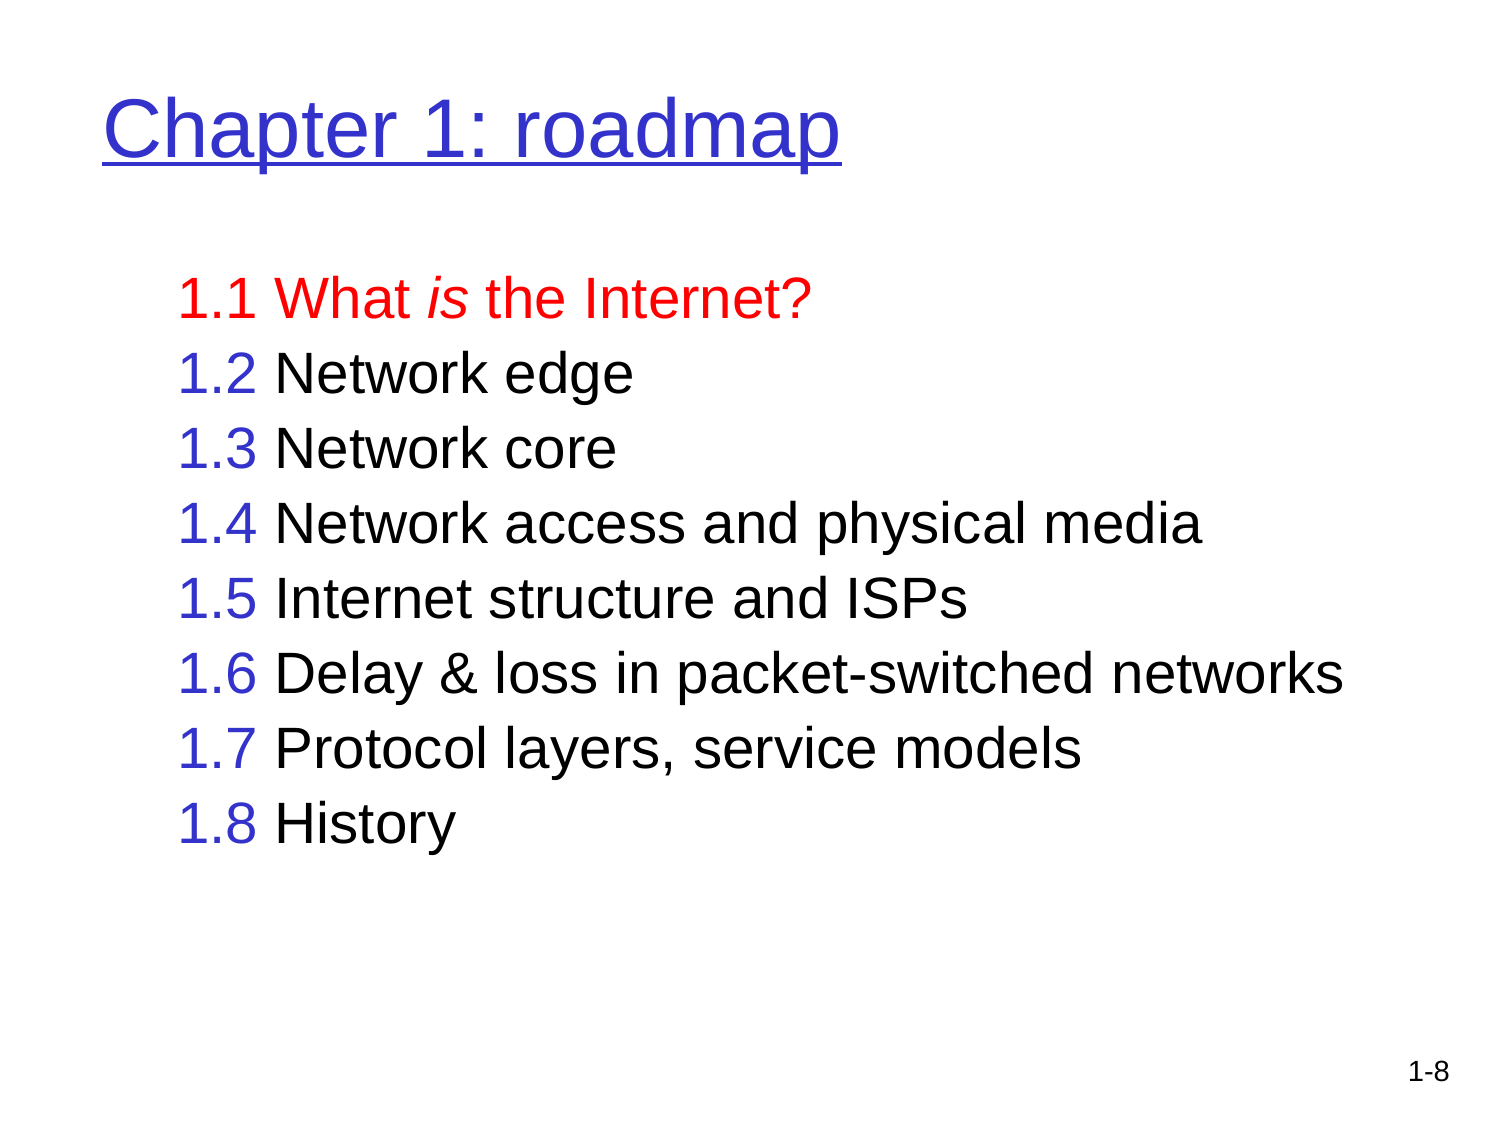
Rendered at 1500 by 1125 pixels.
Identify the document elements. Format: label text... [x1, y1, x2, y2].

list 1.1 What is the Internet? 1.2 Network edge 1.3 Network core 1.4 Network access and physical media 1.5 Internet structure and ISPs 1.6 Delay & loss in packet-switched networks 1.7 Protocol layers, service models 1.8 History [87, 262, 1434, 1026]
title Chapter 1: roadmap [87, 37, 1363, 225]
